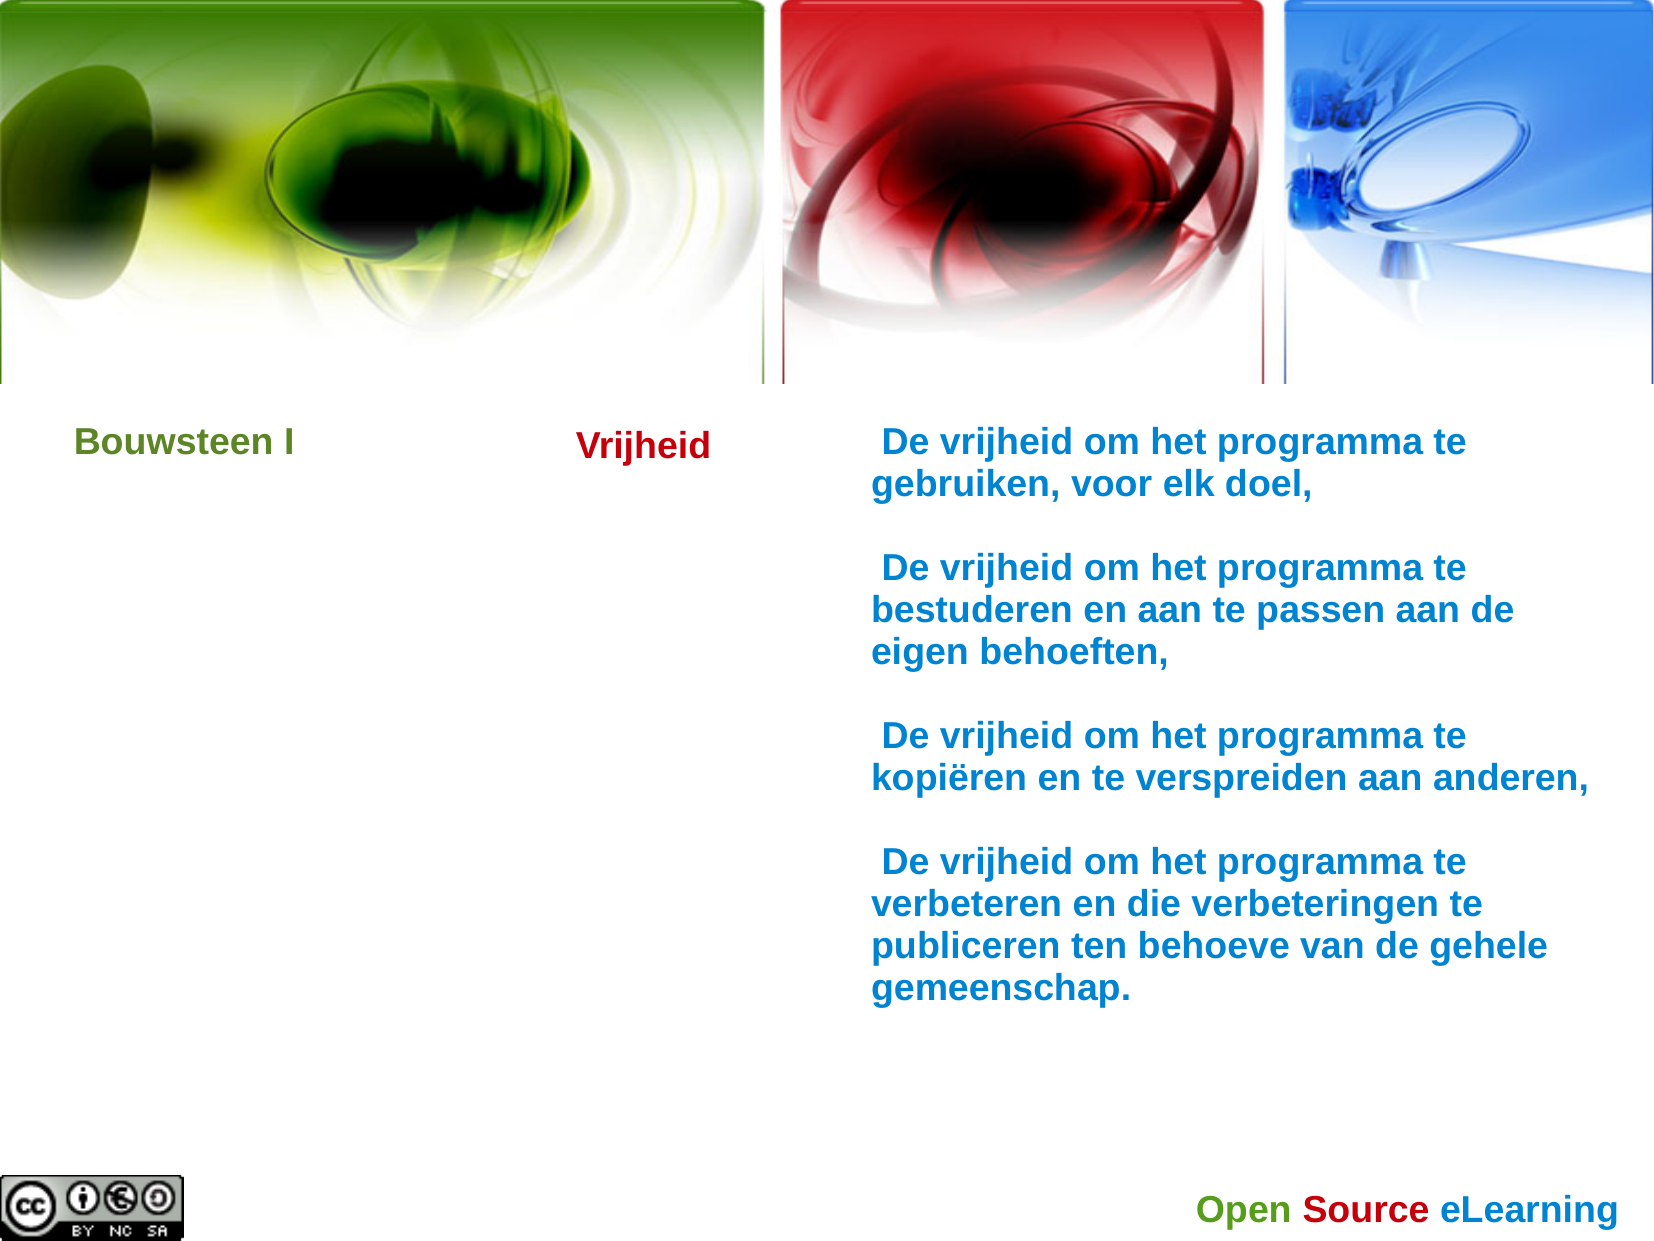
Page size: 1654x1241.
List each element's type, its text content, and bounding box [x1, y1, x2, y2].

picture [0, 1175, 184, 1241]
text_box De vrijheid om het programma te gebruiken, voor elk doel, De vrijheid om het programma te bestuderen en aan te passen aan de eigen behoeften, De vrijheid om het programma te kopiëren en te verspreiden aan anderen, De vrijheid om het programma te verbeteren en die verbeteringen te publiceren ten behoeve van de gehele gemeenschap. [856, 413, 1625, 1017]
text_box Vrijheid [561, 416, 856, 474]
text_box Open Source eLearning [1181, 1181, 1654, 1238]
picture [0, 0, 1654, 384]
text_box Bouwsteen I [59, 413, 591, 471]
